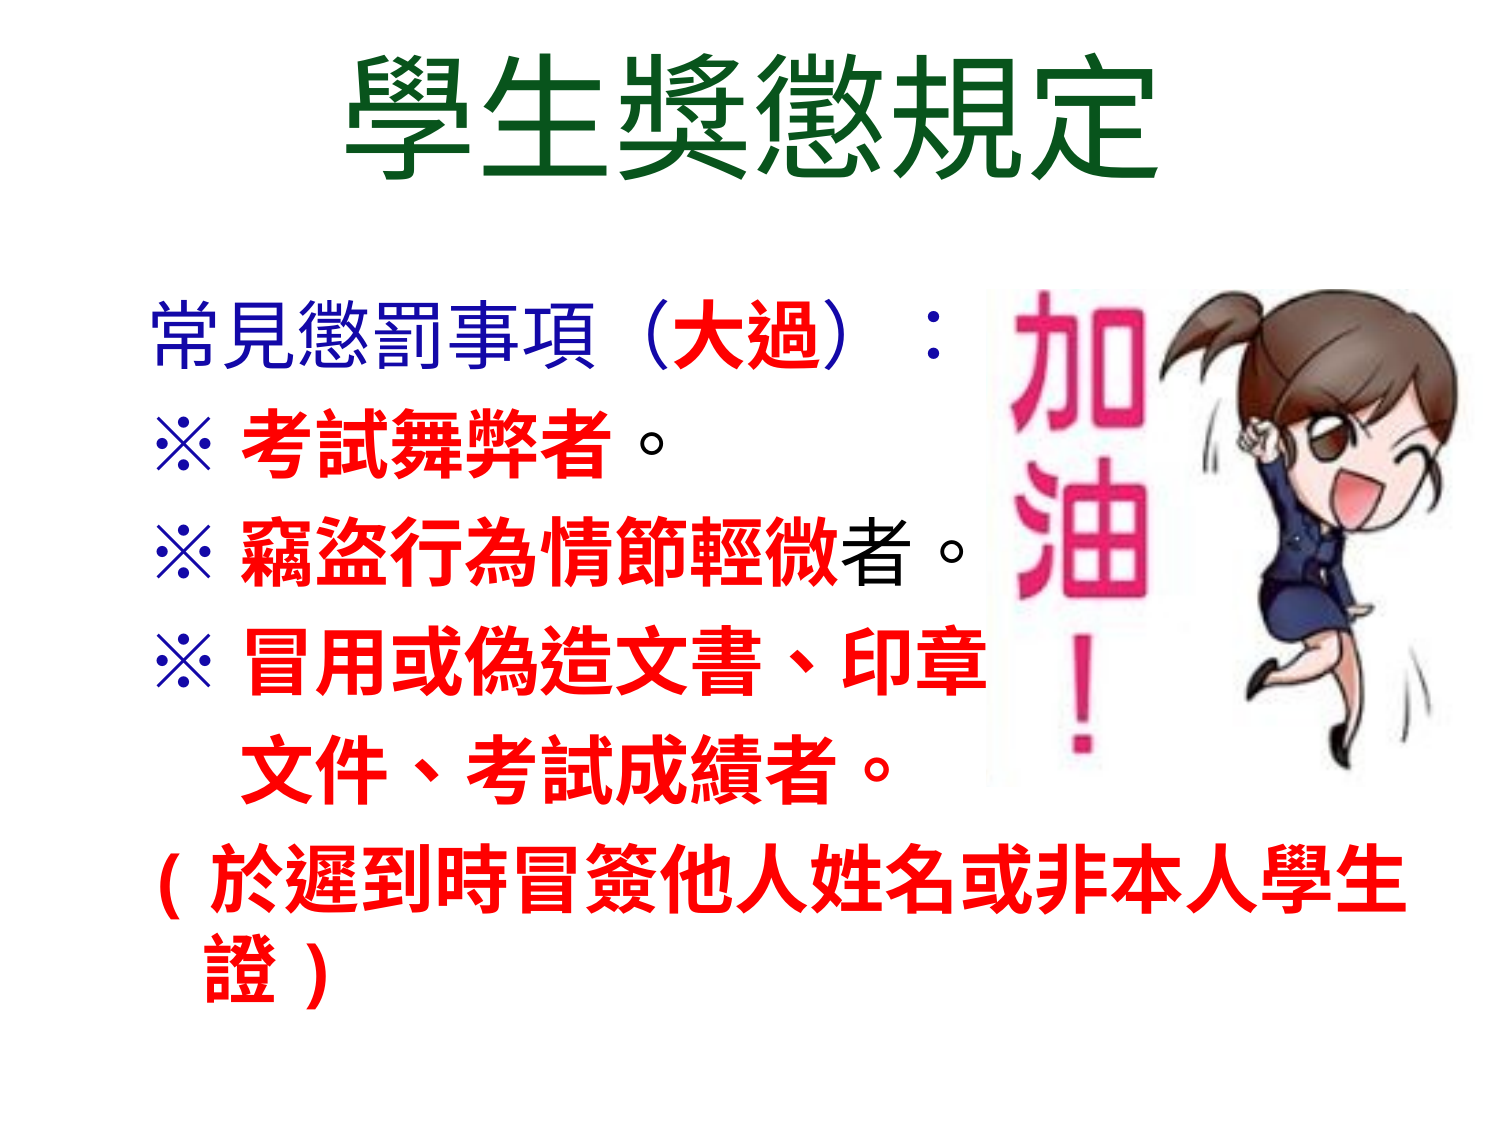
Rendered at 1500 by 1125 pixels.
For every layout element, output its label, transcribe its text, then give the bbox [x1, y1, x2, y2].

picture [986, 289, 1483, 787]
title 學生獎懲規定 [76, 20, 1427, 209]
list 常見懲罰事項（大過）： ※考試舞弊者。 ※竊盜行為情節輕微者。 ※冒用或偽造文書、印章或塗改 文件、考試成績者。 (於遲到時冒簽他人姓名或非本人學生證) [75, 280, 1426, 1024]
